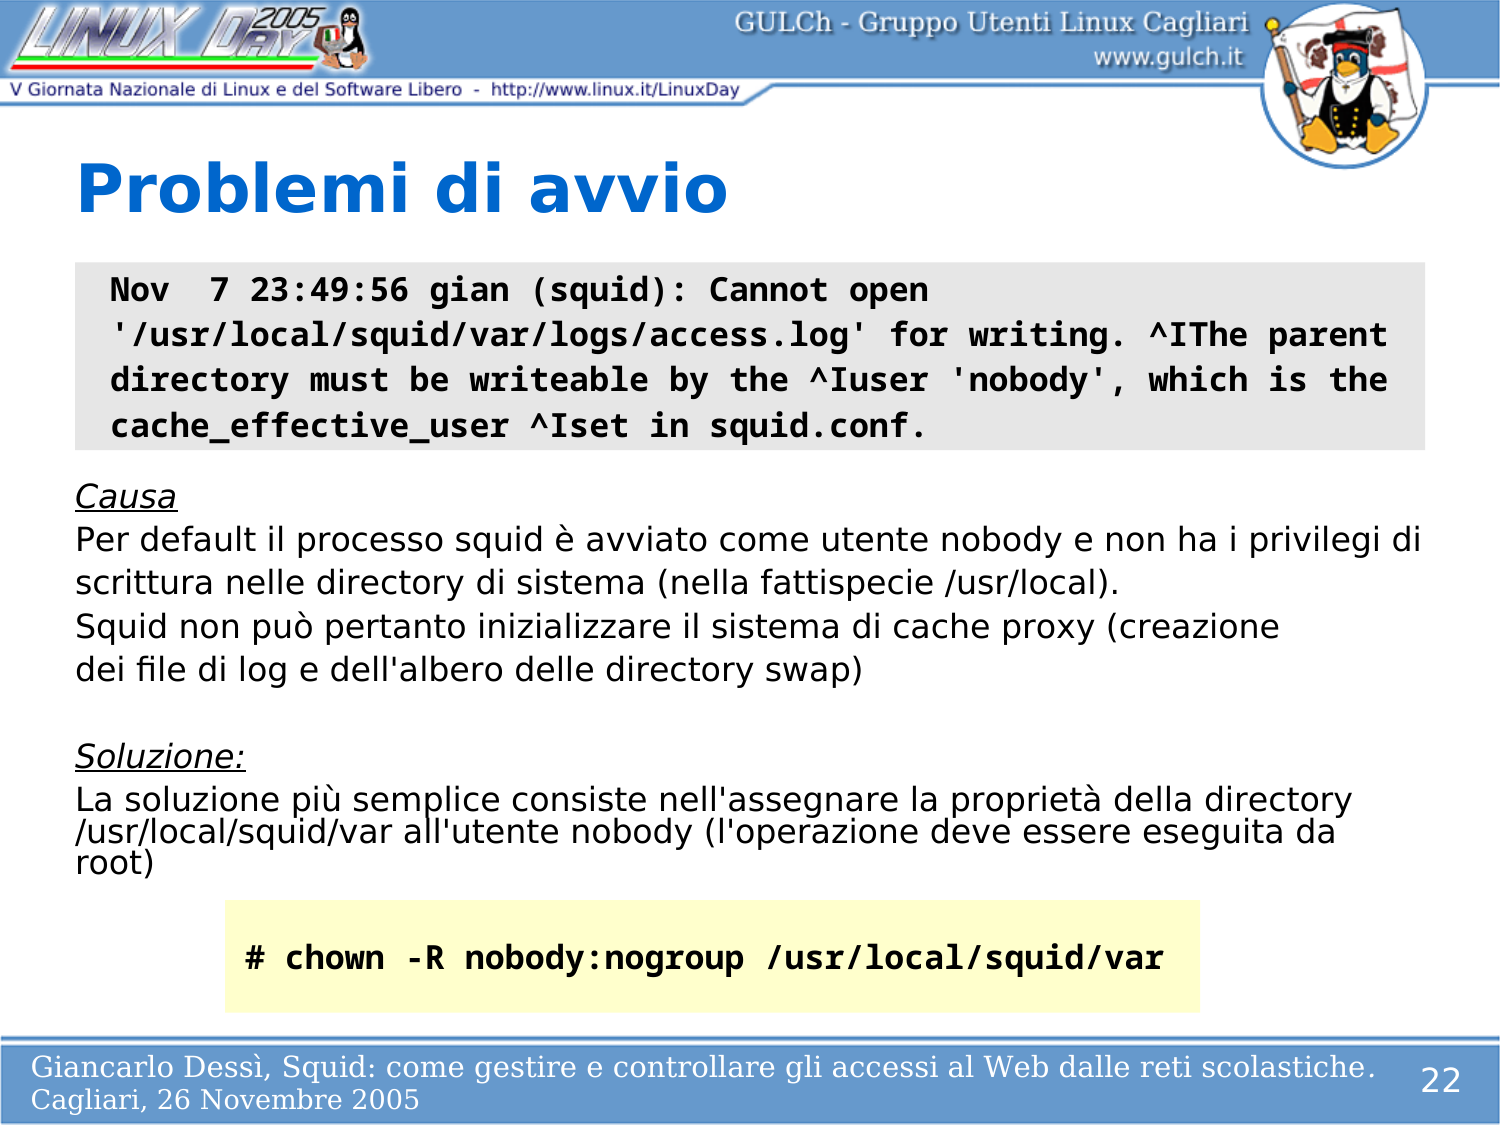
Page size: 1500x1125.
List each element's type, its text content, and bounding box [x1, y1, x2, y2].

text_box Problemi di avvio [75, 150, 729, 229]
picture [0, 0, 1500, 1125]
text_box Causa Per default il processo squid è avviato come utente nobody e non ha i privilegi di scrittura nelle directory di sistema (nella fattispecie /usr/local). Squid non può pertanto inizializzare il sistema di cache proxy (creazione dei file di log e dell'albero delle directory swap) Soluzione: La soluzione più semplice consiste nell'assegnare la proprietà della directory /usr/local/squid/var all'utente nobody (l'operazione deve essere eseguita da root) [75, 483, 1426, 863]
text_box # chown -R nobody:nogroup /usr/local/squid/var [225, 900, 1201, 1013]
text_box Nov 7 23:49:56 gian (squid): Cannot open '/usr/local/squid/var/logs/access.log' for writing. ^IThe parent directory must be writeable by the ^Iuser 'nobody', which is the cache_effective_user ^Iset in squid.conf. [75, 262, 1426, 451]
